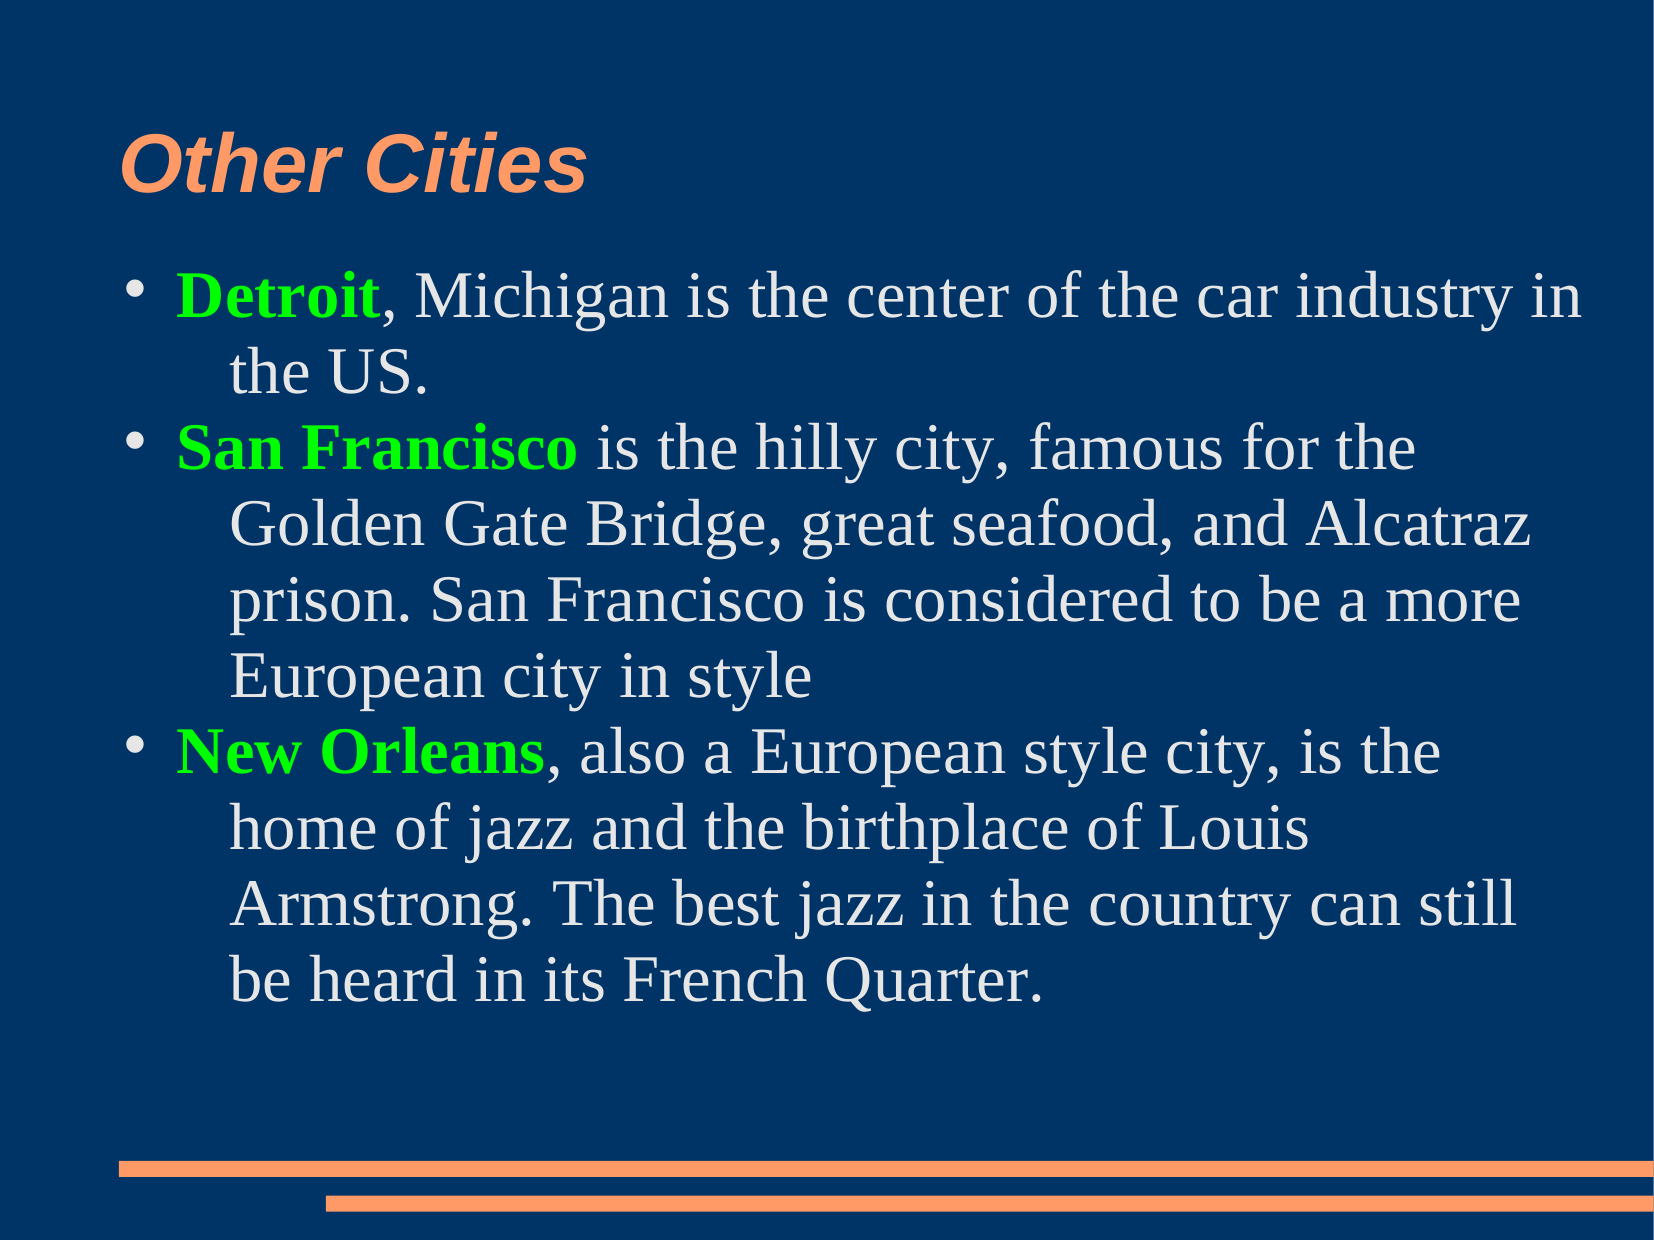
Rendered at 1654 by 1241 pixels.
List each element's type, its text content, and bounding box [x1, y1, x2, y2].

list Detroit, Michigan is the center of the car industry in the US. San Francisco is the hilly city, famous for the Golden Gate Bridge, great seafood, and Alcatraz prison. San Francisco is considered to be a more European city in style New Orleans, also a European style city, is the home of jazz and the birthplace of Louis Armstrong. The best jazz in the country can still be heard in its French Quarter. [88, 252, 1597, 1063]
title Other Cities [118, 58, 1531, 252]
